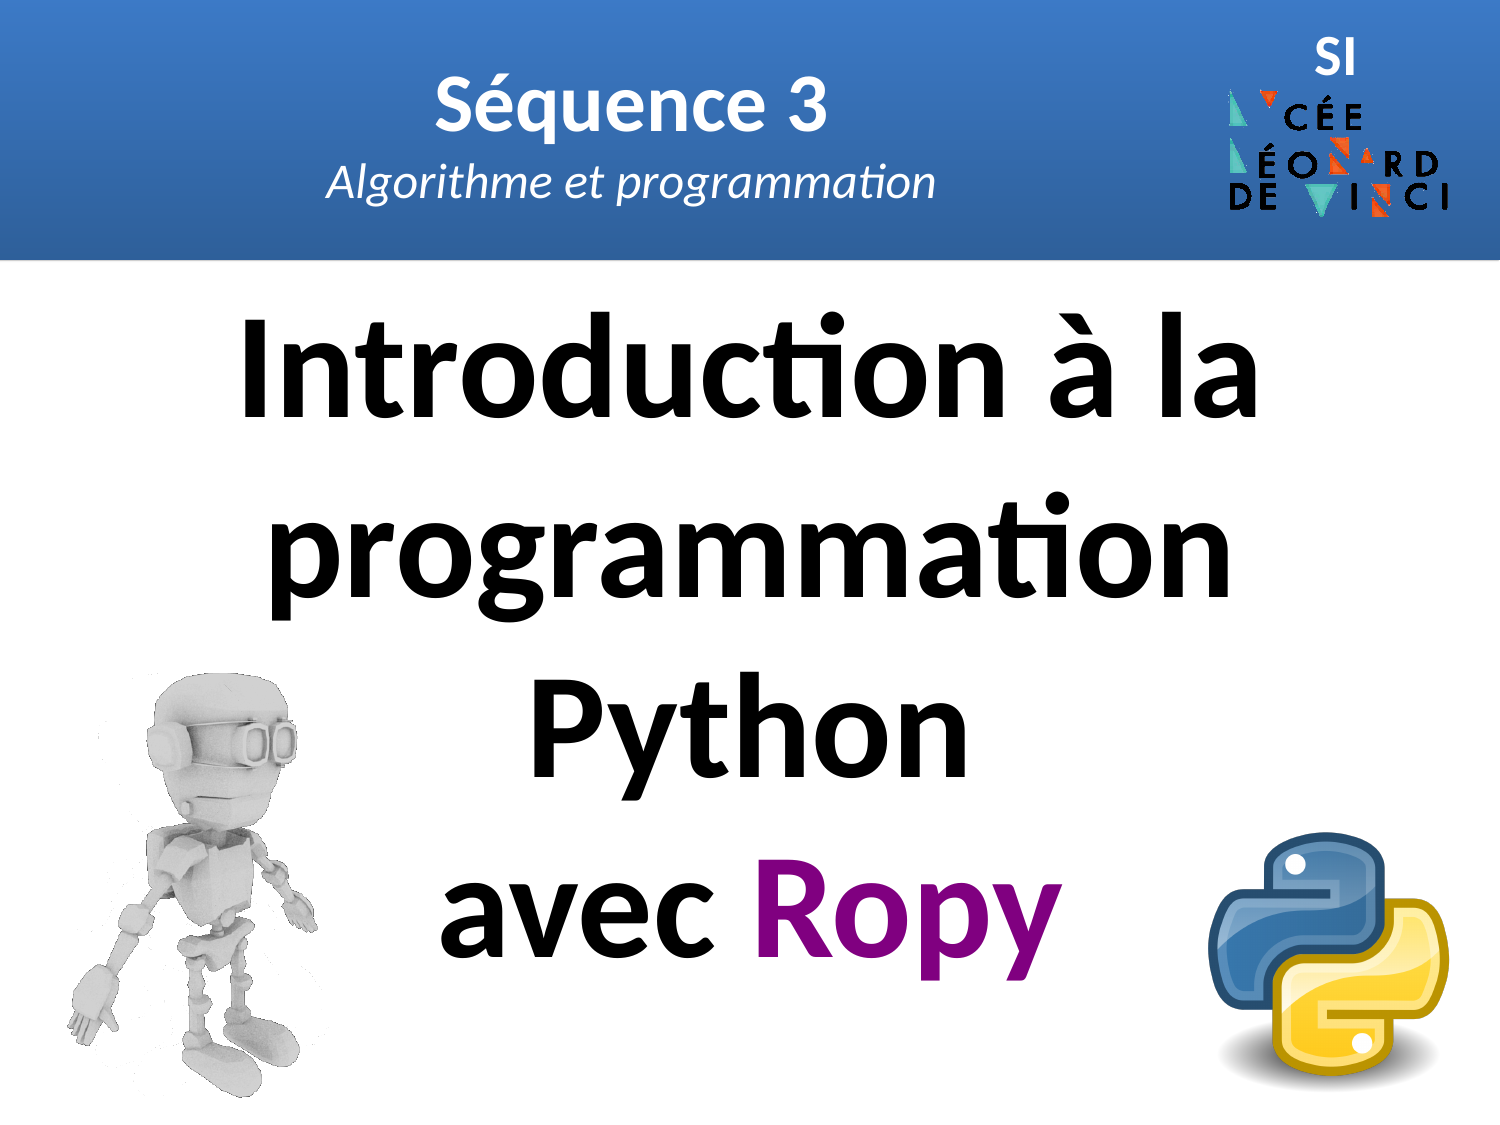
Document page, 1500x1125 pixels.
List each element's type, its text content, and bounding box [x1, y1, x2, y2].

picture [47, 673, 348, 1099]
text_box SI [1226, 9, 1447, 84]
picture [1224, 84, 1450, 221]
subtitle Introduction à la programmation Python avec Ropy [0, 261, 1500, 548]
title Séquence 3 Algorithme et programmation [0, 0, 1500, 260]
picture [1192, 826, 1465, 1099]
